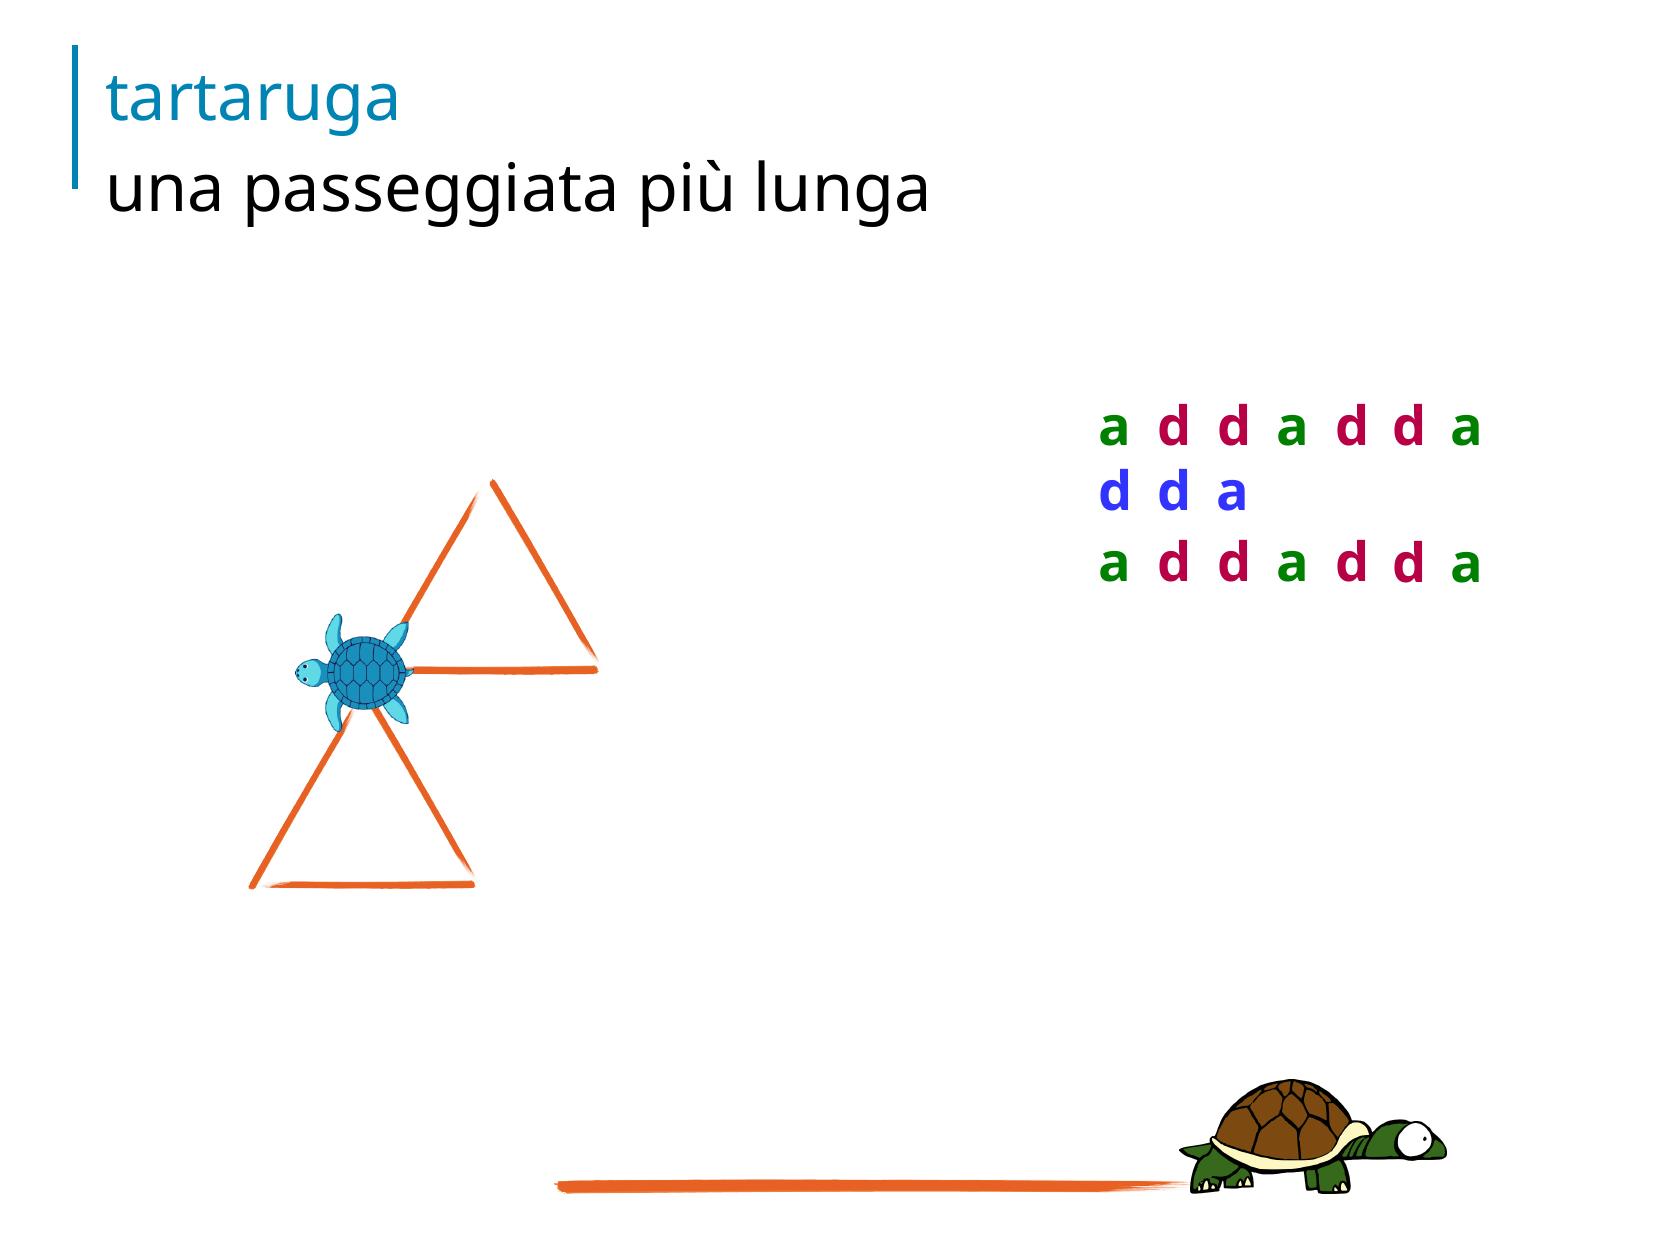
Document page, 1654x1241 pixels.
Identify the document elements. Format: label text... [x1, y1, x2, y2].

title tartaruga una passeggiata più lunga [105, 49, 1571, 200]
text_box a [1083, 520, 1142, 609]
picture [246, 477, 605, 892]
text_box d [1142, 537, 1202, 609]
text_box a [1454, 384, 1512, 473]
text_box a [1201, 472, 1278, 537]
text_box d [1320, 383, 1397, 472]
text_box a [1454, 520, 1512, 609]
text_box a [1083, 383, 1142, 472]
text_box d [1377, 384, 1454, 473]
text_box d [1142, 383, 1202, 472]
picture [553, 1079, 1447, 1194]
text_box d [1202, 383, 1261, 472]
text_box d [1320, 520, 1377, 609]
text_box d [1084, 472, 1142, 537]
text_box d [1142, 472, 1201, 537]
text_box d [1202, 537, 1261, 609]
text_box d [1377, 520, 1454, 609]
text_box a [1261, 520, 1320, 609]
text_box a [1261, 383, 1320, 472]
